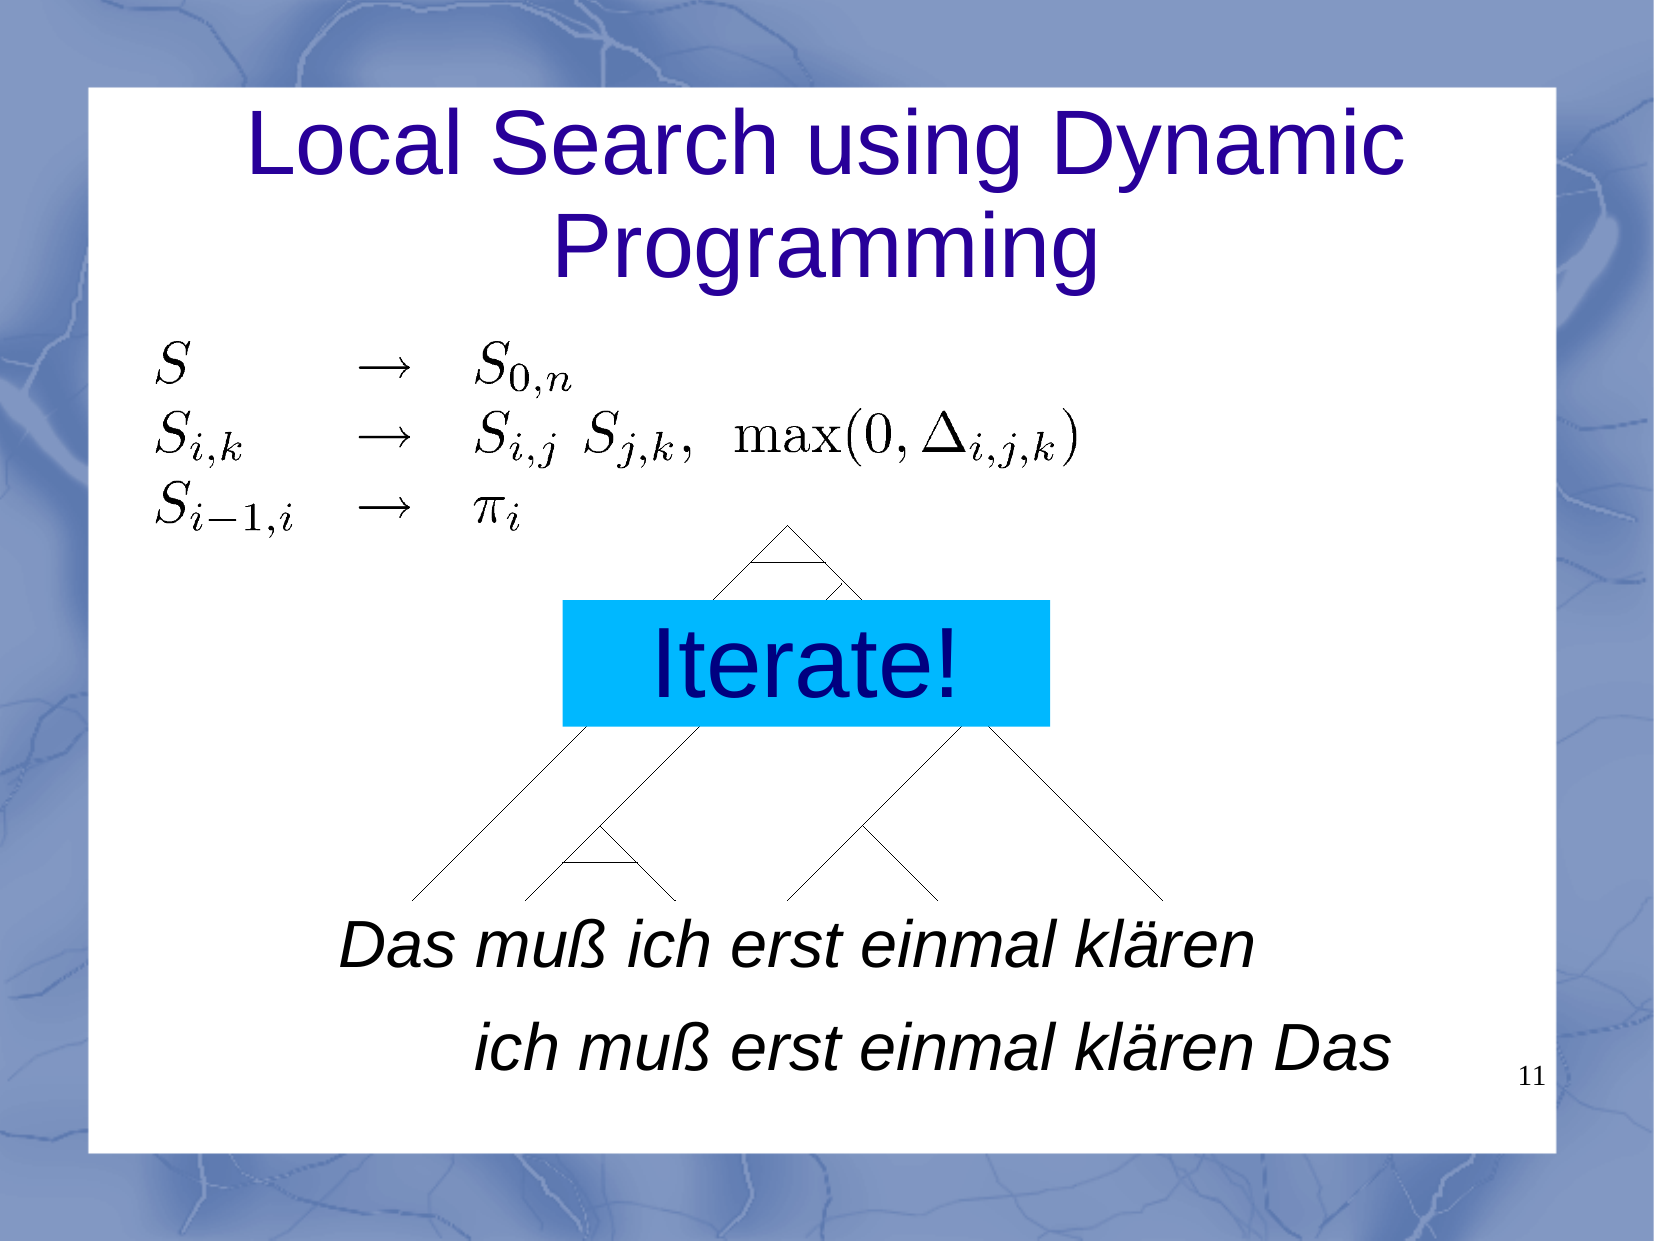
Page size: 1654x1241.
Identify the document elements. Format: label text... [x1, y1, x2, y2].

text_box ich muß erst einmal klären Das [436, 1002, 1525, 1093]
picture [0, 0, 1654, 1241]
title Local Search using Dynamic Programming [118, 91, 1536, 297]
text_box Das muß ich erst einmal klären [300, 900, 1388, 990]
text_box Iterate! [562, 600, 1051, 727]
